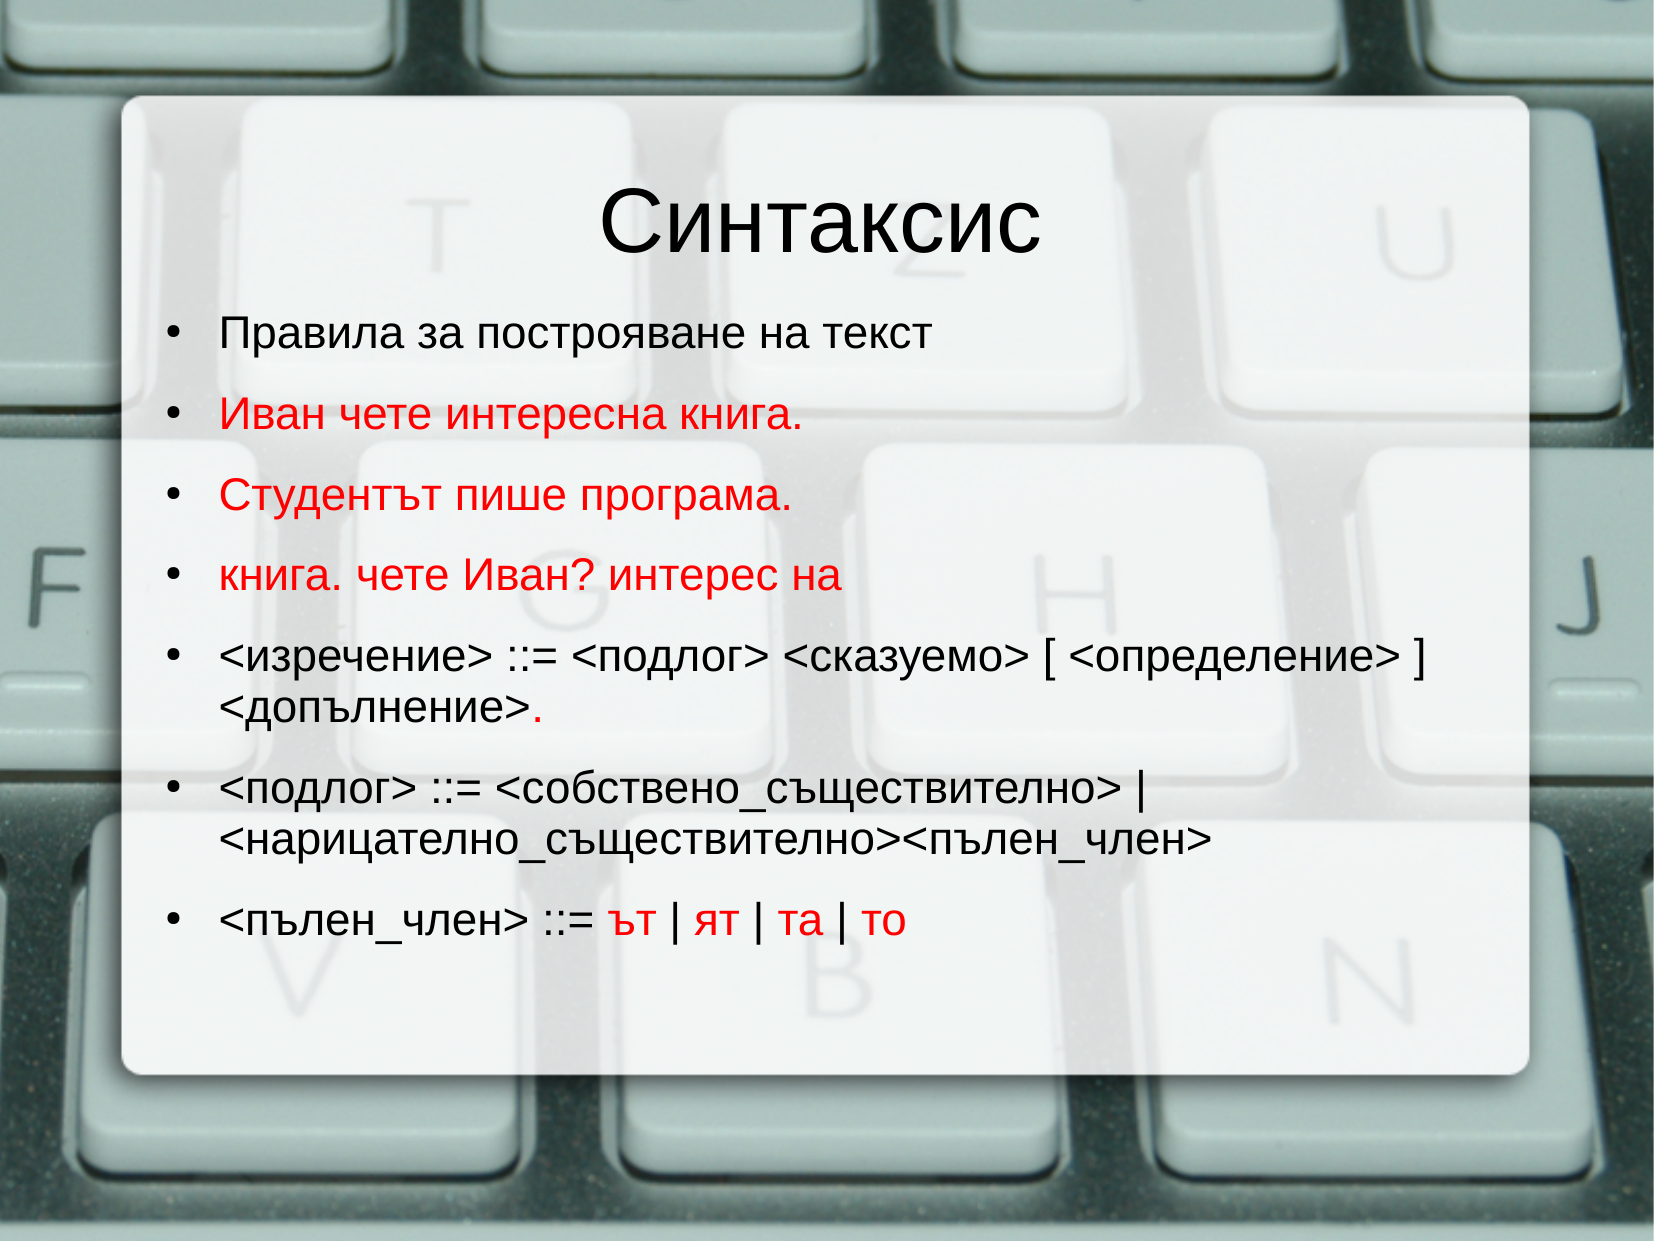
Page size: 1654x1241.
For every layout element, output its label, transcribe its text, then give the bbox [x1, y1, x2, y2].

title Синтаксис [135, 117, 1506, 325]
list Правила за построяване на текст Иван чете интересна книга. Студентът пише програма. книга. чете Иван? интерес на <изречение> ::= <подлог> <сказуемо> [ <определение> ] <допълнение>. <подлог> ::= <собствено_съществително> | <нарицателно_съществително><пълен_член> <пълен_член> ::= ът | ят | та | то [147, 307, 1506, 1074]
picture [0, 0, 1654, 1241]
